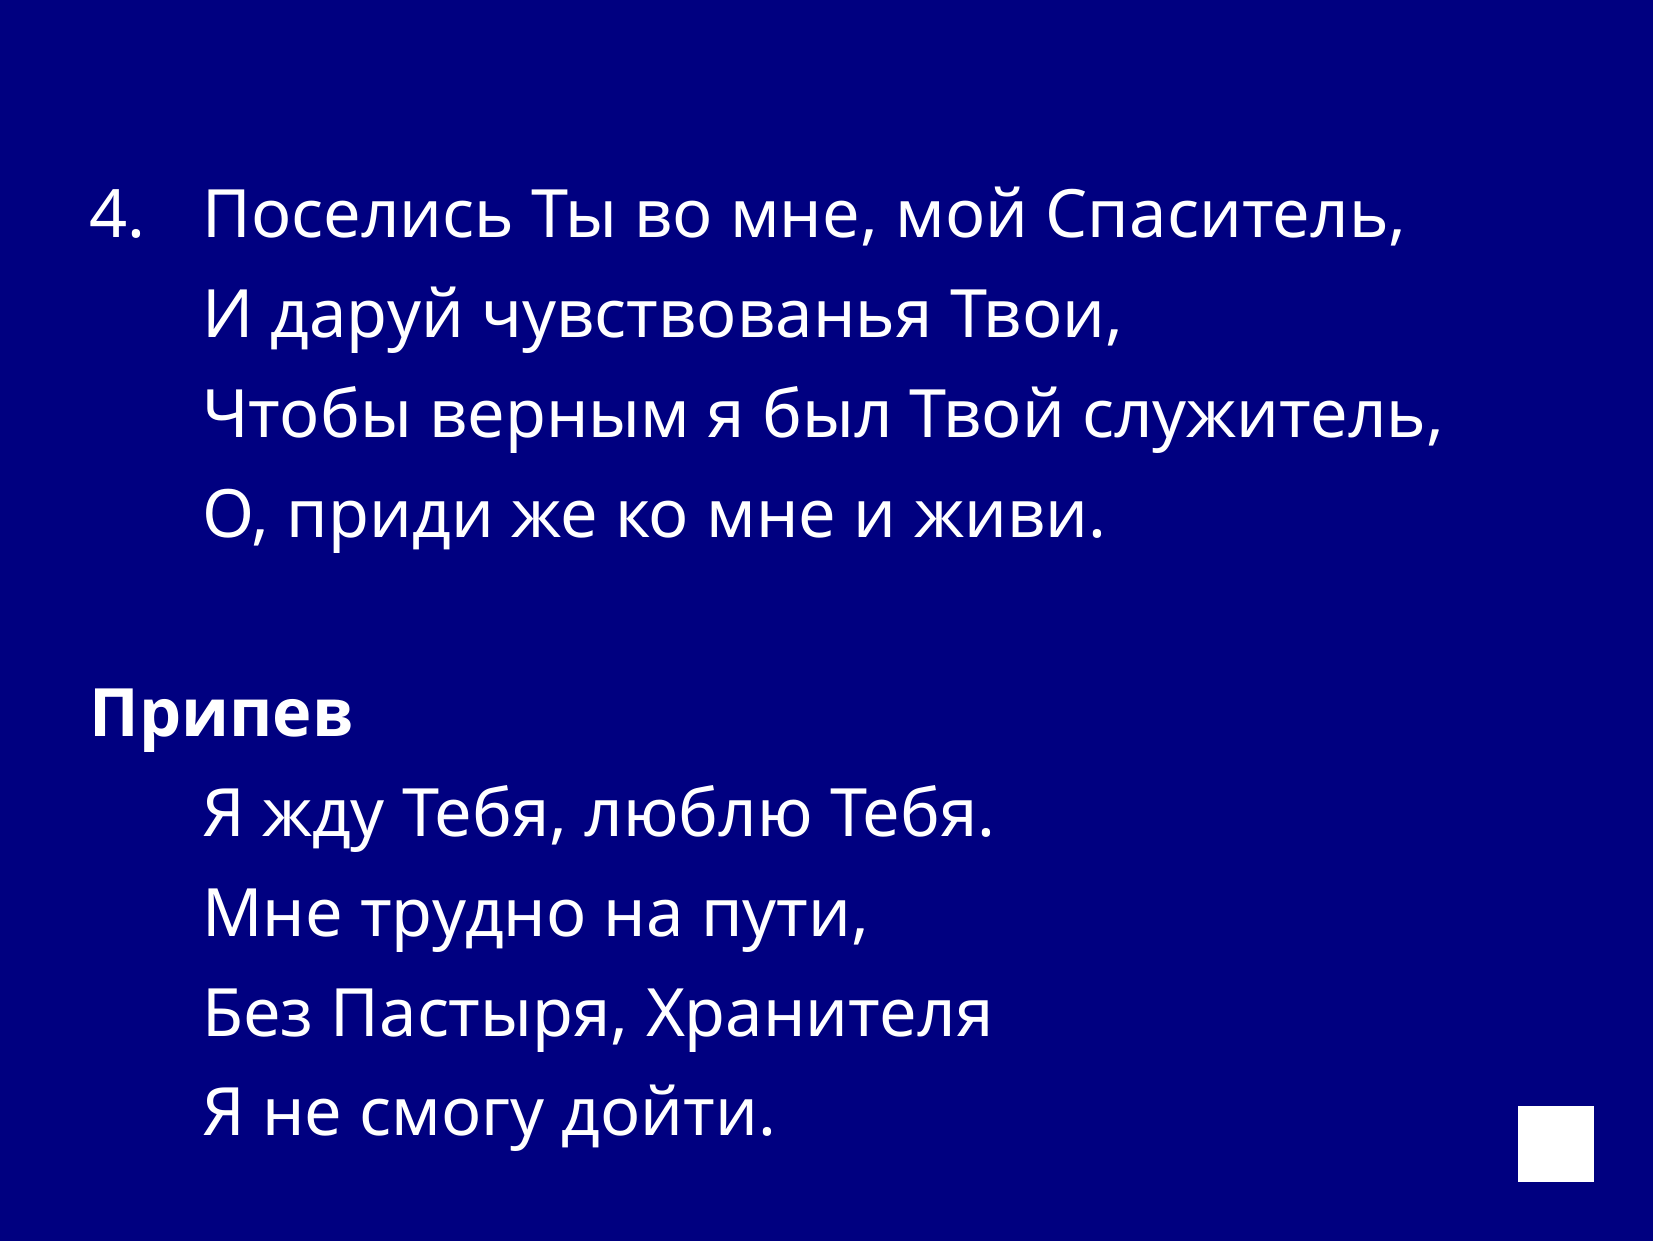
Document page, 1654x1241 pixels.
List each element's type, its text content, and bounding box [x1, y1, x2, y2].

text_box [1518, 1106, 1594, 1182]
text_box 4. Поселись Ты во мне, мой Спаситель, И даруй чувствованья Твои, Чтобы верным я был Твой служитель, О, приди же ко мне и живи. Припев Я жду Тебя, люблю Тебя. Мне трудно на пути, Без Пастыря, Хранителя Я не смогу дойти. [75, 150, 1576, 1163]
